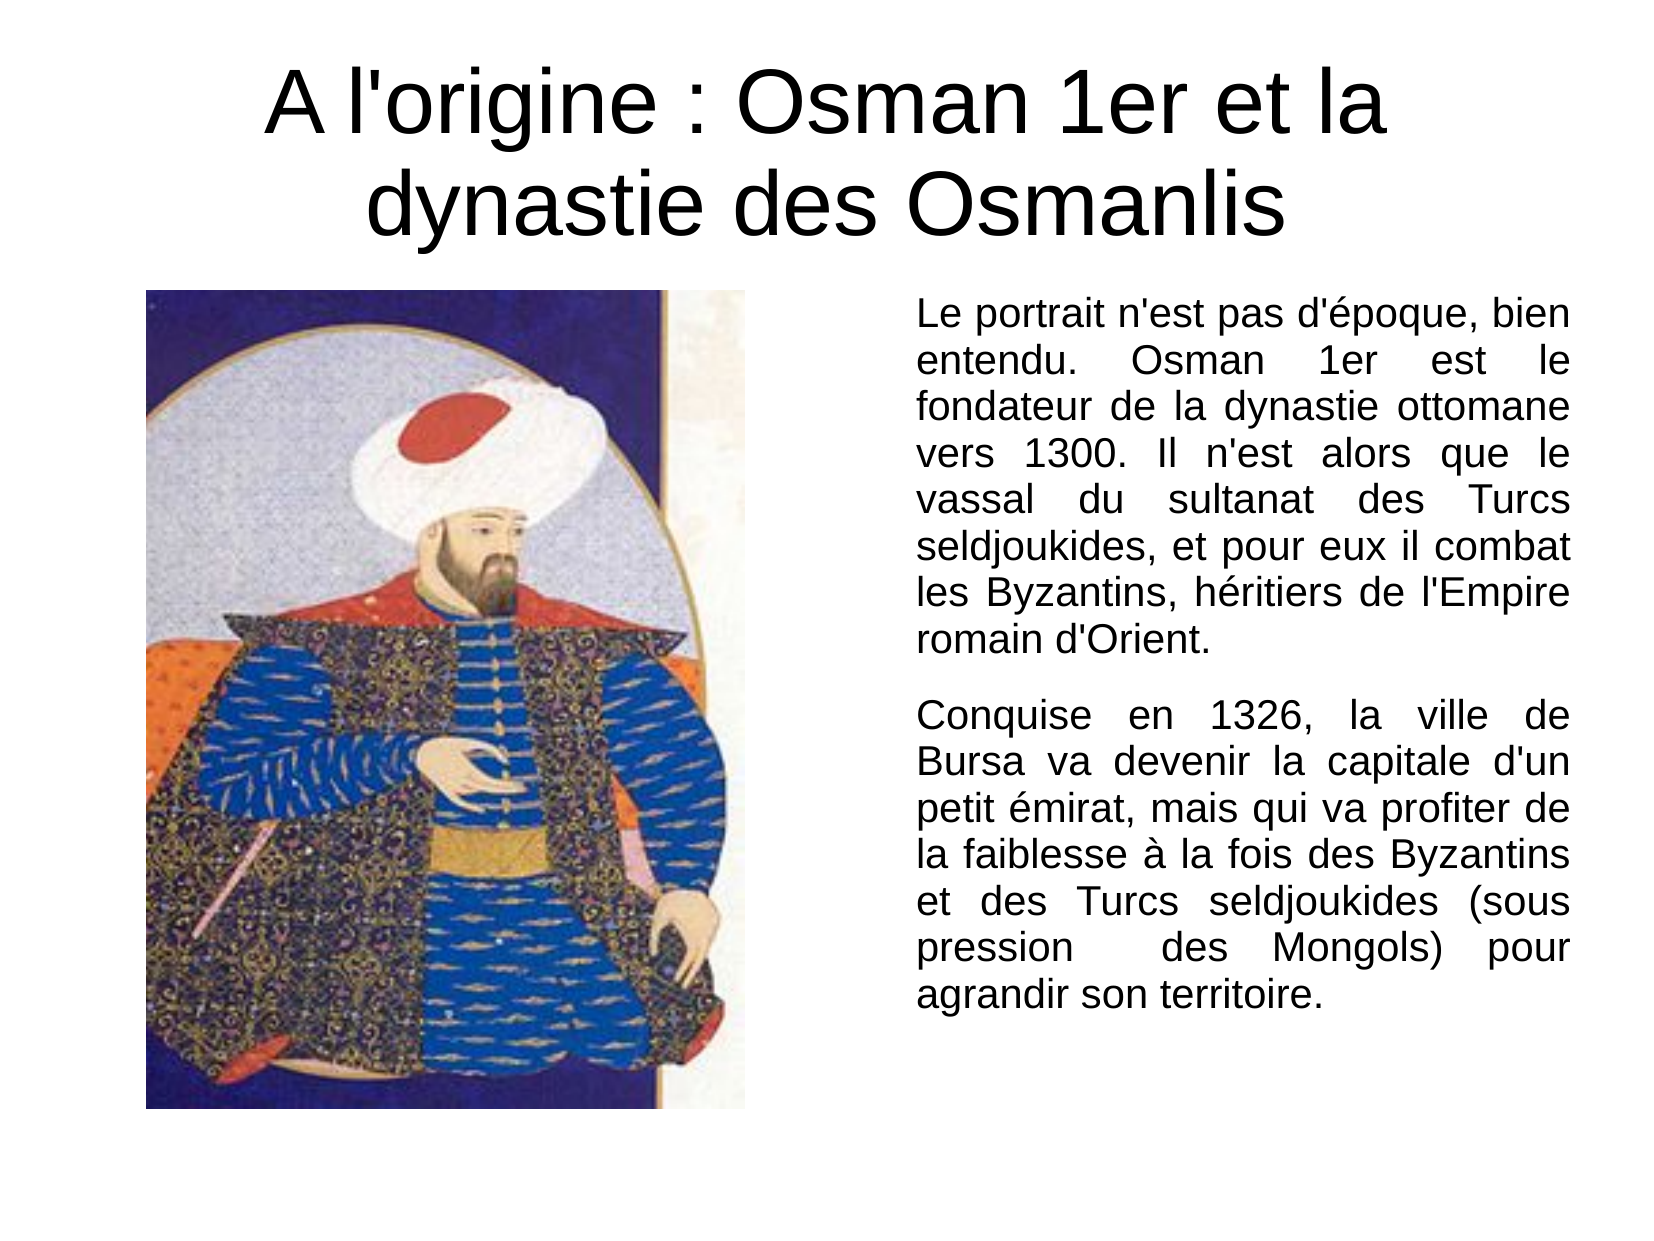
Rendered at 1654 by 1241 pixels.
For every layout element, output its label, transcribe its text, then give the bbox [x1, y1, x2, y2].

title A l'origine : Osman 1er et la dynastie des Osmanlis [82, 49, 1571, 257]
picture [146, 290, 745, 1109]
list Le portrait n'est pas d'époque, bien entendu. Osman 1er est le fondateur de la dynastie ottomane vers 1300. Il n'est alors que le vassal du sultanat des Turcs seldjoukides, et pour eux il combat les Byzantins, héritiers de l'Empire romain d'Orient. Conquise en 1326, la ville de Bursa va devenir la capitale d'un petit émirat, mais qui va profiter de la faiblesse à la fois des Byzantins et des Turcs seldjoukides (sous pression des Mongols) pour agrandir son territoire. [845, 290, 1572, 1109]
